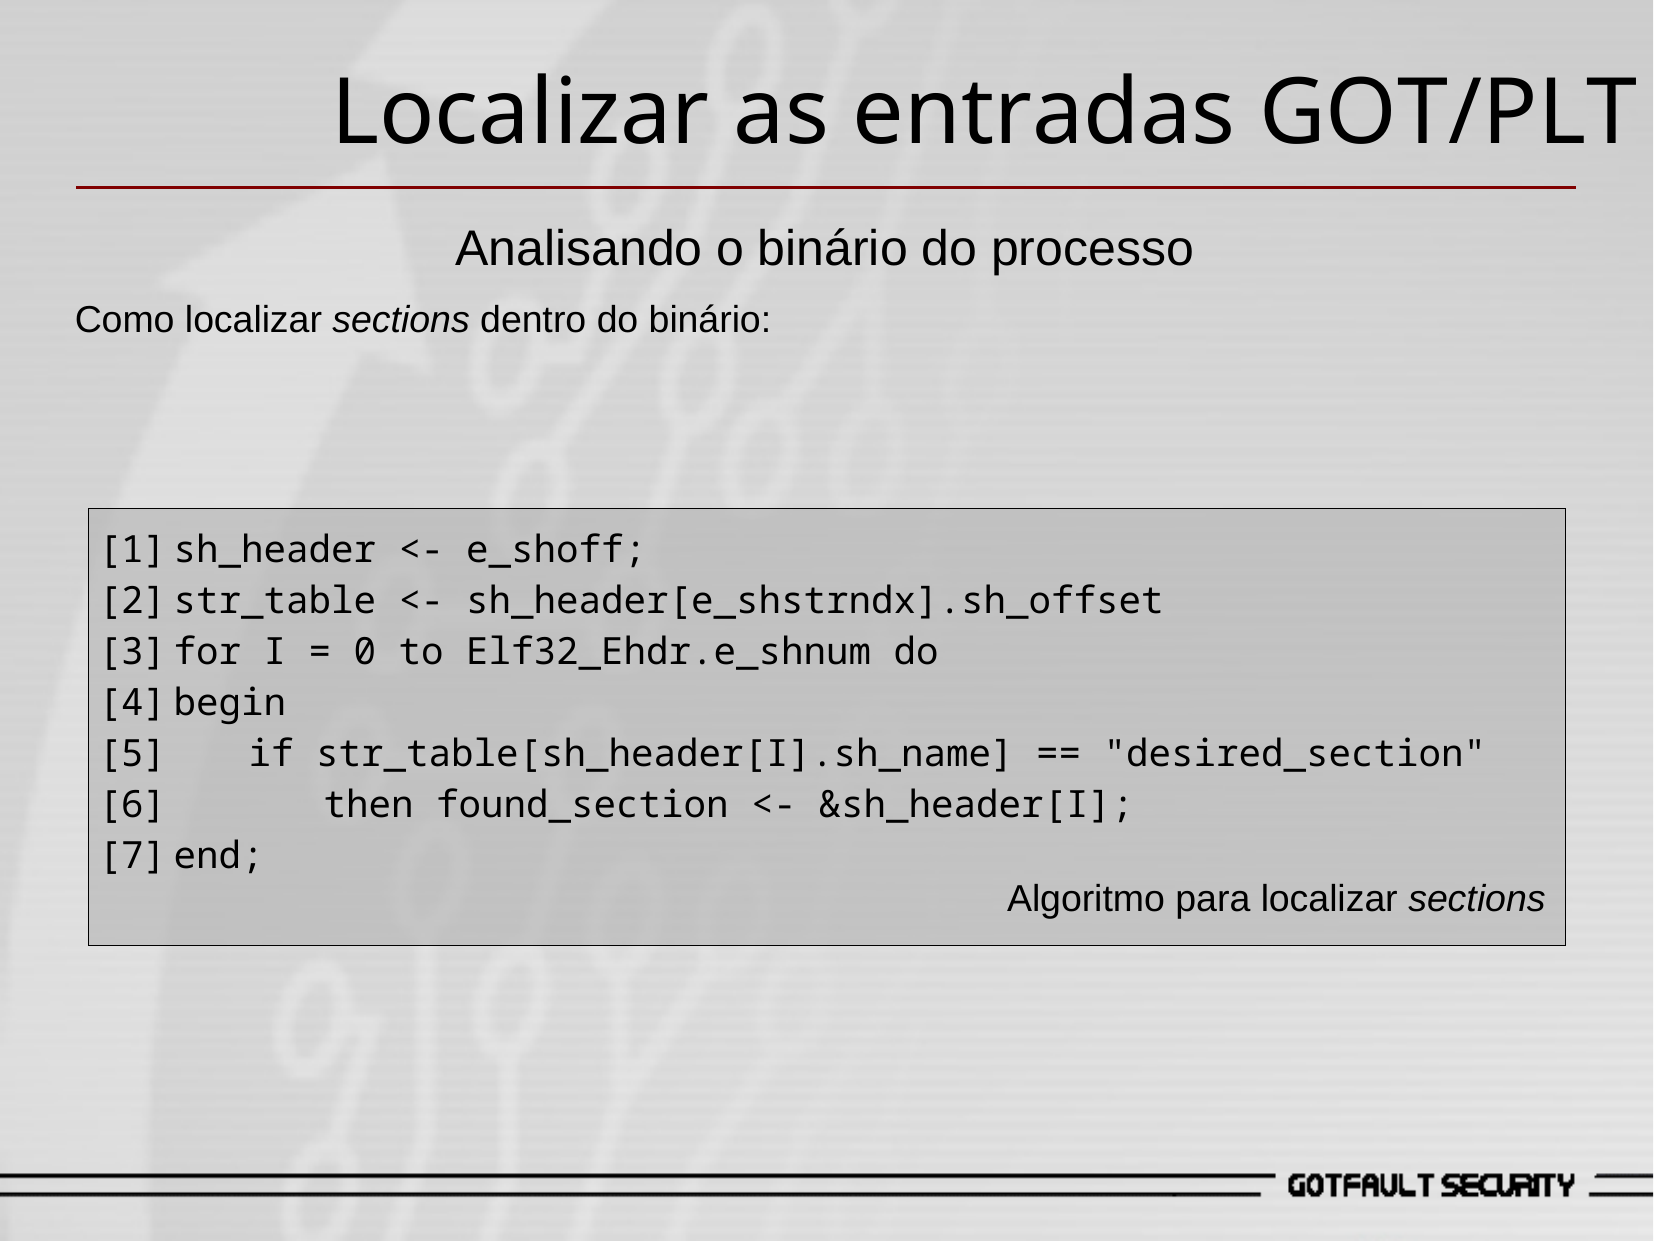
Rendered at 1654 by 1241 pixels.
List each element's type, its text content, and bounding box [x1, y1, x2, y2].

text_box Analisando o binário do processo [52, 213, 1598, 291]
text_box Algoritmo para localizar sections [996, 874, 1612, 929]
text_box Localizar as entradas GOT/PLT [15, 37, 1653, 196]
text_box [1] sh_header <- e_shoff; [2] str_table <- sh_header[e_shstrndx].sh_offset [3] for I = 0 to Elf32_Ehdr.e_shnum do [4] begin [5] if str_table[sh_header[I].sh_name] == "desired_section" [6] then found_section <- &sh_header[I]; [7] end; [88, 508, 1566, 946]
picture [0, 0, 1654, 1241]
text_box Como localizar sections dentro do binário: [60, 291, 833, 354]
